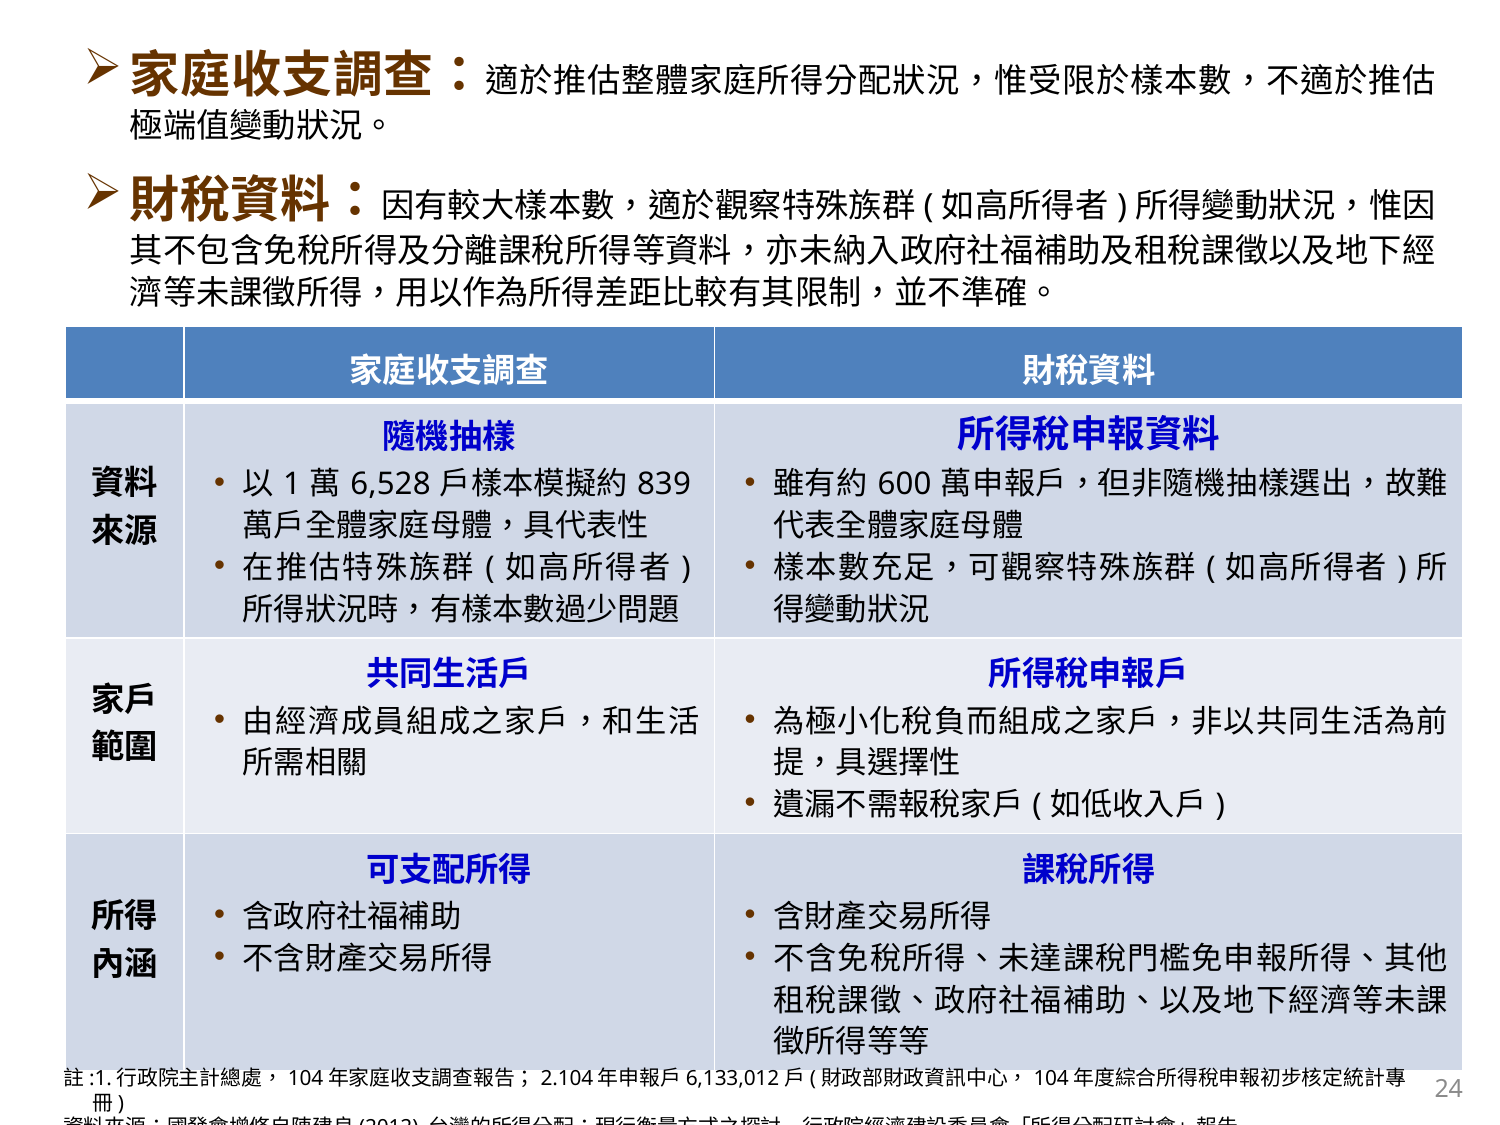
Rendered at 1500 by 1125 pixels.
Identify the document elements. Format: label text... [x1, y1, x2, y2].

table_cell 所得稅申報資料 雖有約600萬申報戶，但非隨機抽樣選出，故難代表全體家庭母體 樣本數充足，可觀察特殊族群(如高所得者)所得變動狀況 [715, 404, 1462, 637]
table_header 家庭收支調查 [185, 327, 714, 398]
table_cell 隨機抽樣 以1萬6,528戶樣本模擬約839萬戶全體家庭母體，具代表性 在推估特殊族群(如高所得者)所得狀況時，有樣本數過少問題 [185, 404, 714, 637]
table_cell 資料 來源 [66, 404, 183, 637]
table_cell 所得稅申報戶 為極小化稅負而組成之家戶，非以共同生活為前提，具選擇性 遺漏不需報稅家戶(如低收入戶) [715, 639, 1462, 833]
slide_number <編號> [1128, 1059, 1478, 1120]
text_box 註:1.行政院主計總處，104年家庭收支調查報告；2.104年申報戶6,133,012戶(財政部財政資訊中心，104年度綜合所得稅申報初步核定統計專冊) 資料來源：國發會增修自陳建良(2012),台灣的所得分配：現行衡量方式之探討, 行政院經濟建設委員會「所得分配研討會」報告 [48, 1056, 1447, 1125]
text_box 家庭收支調查：適於推估整體家庭所得分配狀況，惟受限於樣本數，不適於推估極端值變動狀況。 財稅資料：因有較大樣本數，適於觀察特殊族群(如高所得者)所得變動狀況，惟因其不包含免稅所得及分離課稅所得等資料，亦未納入政府社福補助及租稅課徵以及地下經濟等未課徵所得，用以作為所得差距比較有其限制，並不準確。 [68, 53, 1451, 327]
table_header [66, 327, 183, 398]
table_cell 共同生活戶 由經濟成員組成之家戶，和生活所需相關 [185, 639, 714, 833]
table_cell 家戶 範圍 [66, 639, 183, 833]
text_box 2 [1082, 459, 1120, 498]
table_cell 課稅所得 含財產交易所得 不含免稅所得、未達課稅門檻免申報所得、其他租稅課徵、政府社福補助、以及地下經濟等未課徵所得等等 [715, 834, 1462, 1059]
table_header 財稅資料 [715, 327, 1462, 398]
table_cell 所得 內涵 [66, 834, 183, 1056]
table_cell 可支配所得 含政府社福補助 不含財產交易所得 [185, 834, 714, 1056]
